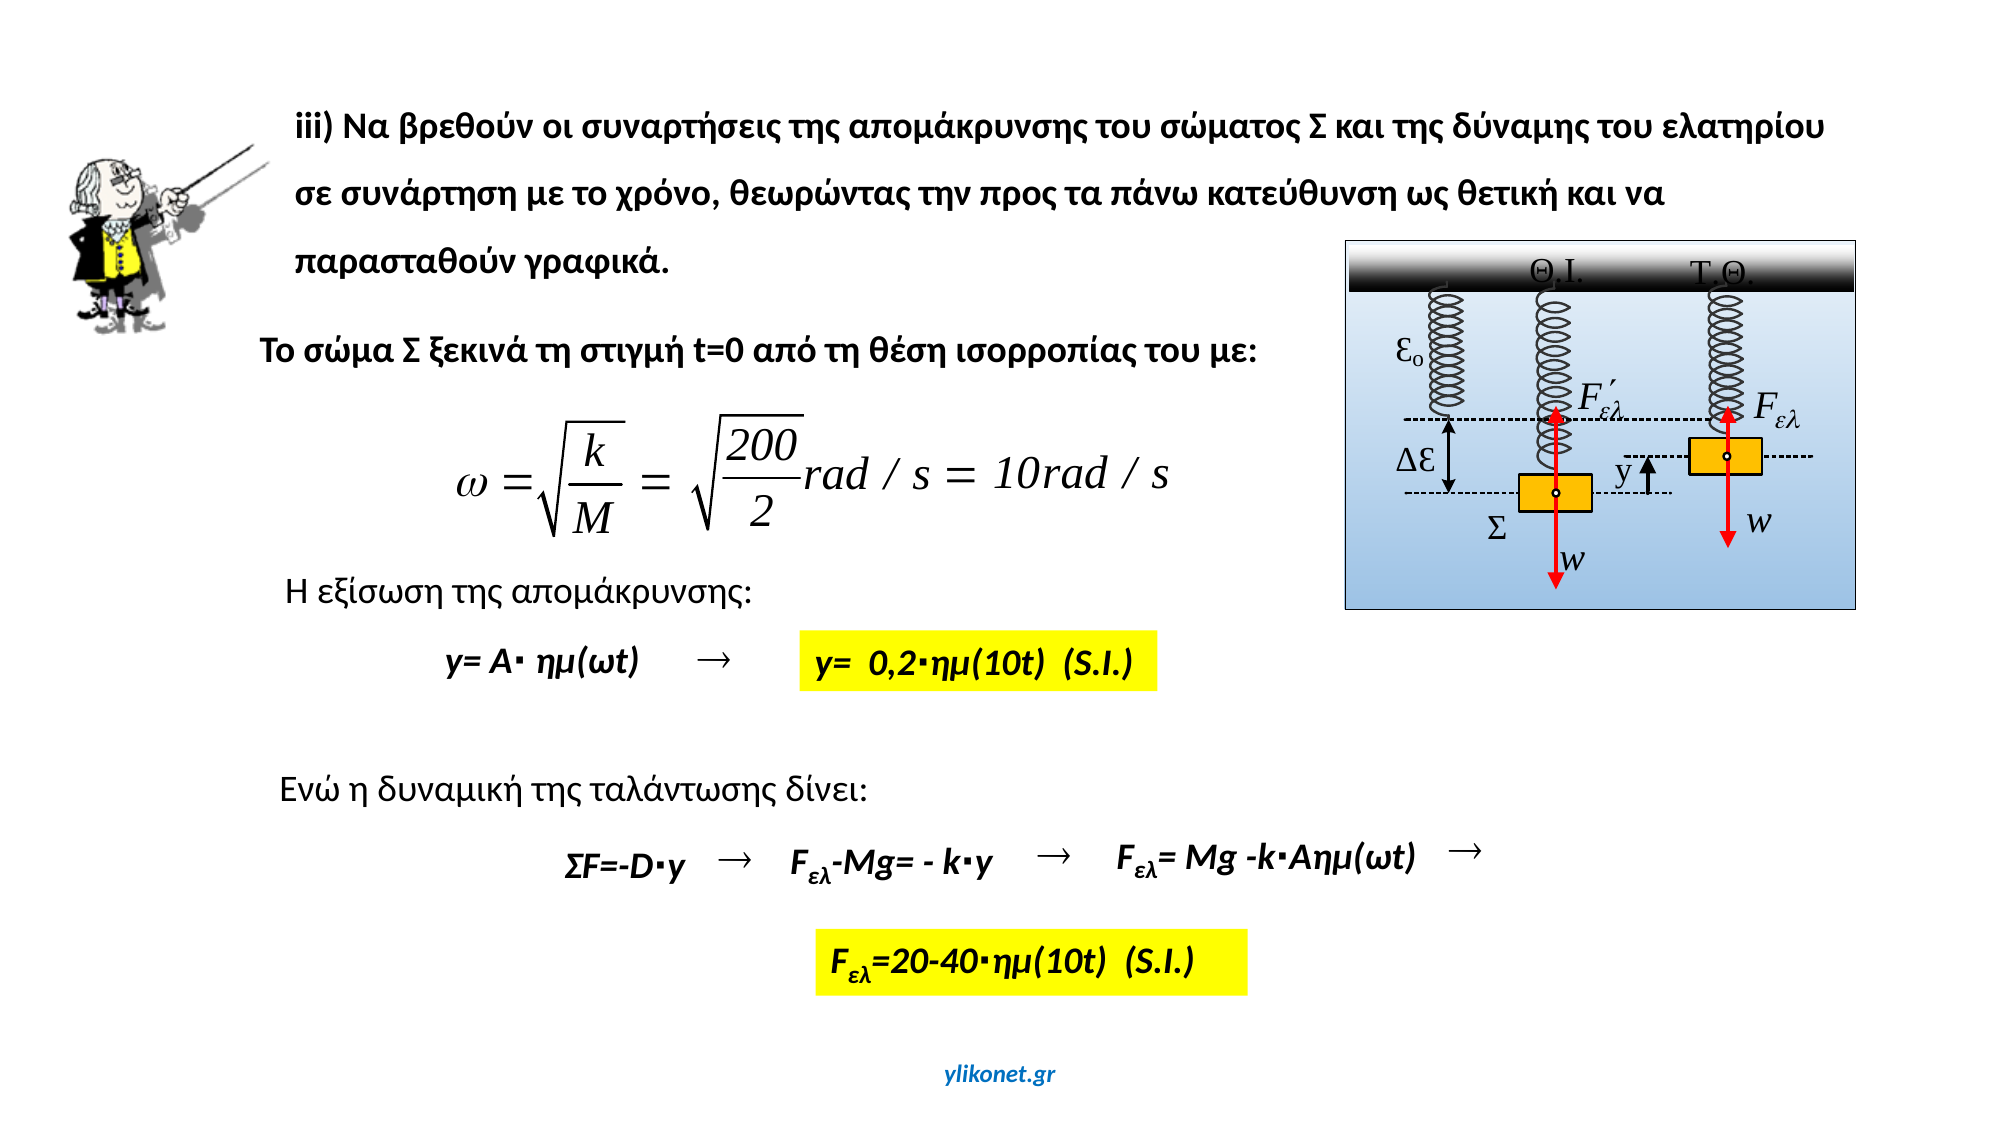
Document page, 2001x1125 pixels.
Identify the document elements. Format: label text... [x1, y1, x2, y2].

picture [56, 139, 258, 332]
chart [988, 444, 1182, 500]
chart [1031, 840, 1085, 880]
chart [712, 844, 766, 883]
chart [1344, 240, 1856, 610]
chart [449, 410, 671, 548]
text_box y= Α∙ ημ(ωt) [429, 629, 690, 690]
text_box Fελ-Μg= - k∙y [767, 829, 1024, 891]
text_box Ενώ η δυναμική της ταλάντωσης δίνει: [264, 756, 934, 818]
text_box ylikonet.gr [683, 1042, 1317, 1103]
text_box Fελ= Μg -k∙Αημ(ωt) [1101, 824, 1503, 885]
text_box Το σώμα Σ ξεκινά τη στιγμή t=0 από τη θέση ισορροπίας του με: [244, 317, 1304, 379]
chart [683, 403, 976, 541]
text_box Fελ=20-40∙ημ(10t) (S.Ι.) [815, 928, 1248, 990]
text_box Η εξίσωση της απομάκρυνσης: [270, 558, 1330, 620]
chart [691, 644, 745, 683]
text_box iii) Να βρεθούν οι συναρτήσεις της απομάκρυνσης του σώματος Σ και της δύναμης του ελατηρίου σε συνάρτηση με το χρόνο, θεωρώντας την προς τα πάνω κατεύθυνση ως θετική και να παρασταθούν γραφικά. [279, 70, 1847, 284]
chart [1442, 835, 1497, 874]
text_box ΣF=-D∙y [549, 833, 712, 894]
text_box y= 0,2∙ημ(10t) (S.Ι.) [799, 630, 1158, 692]
